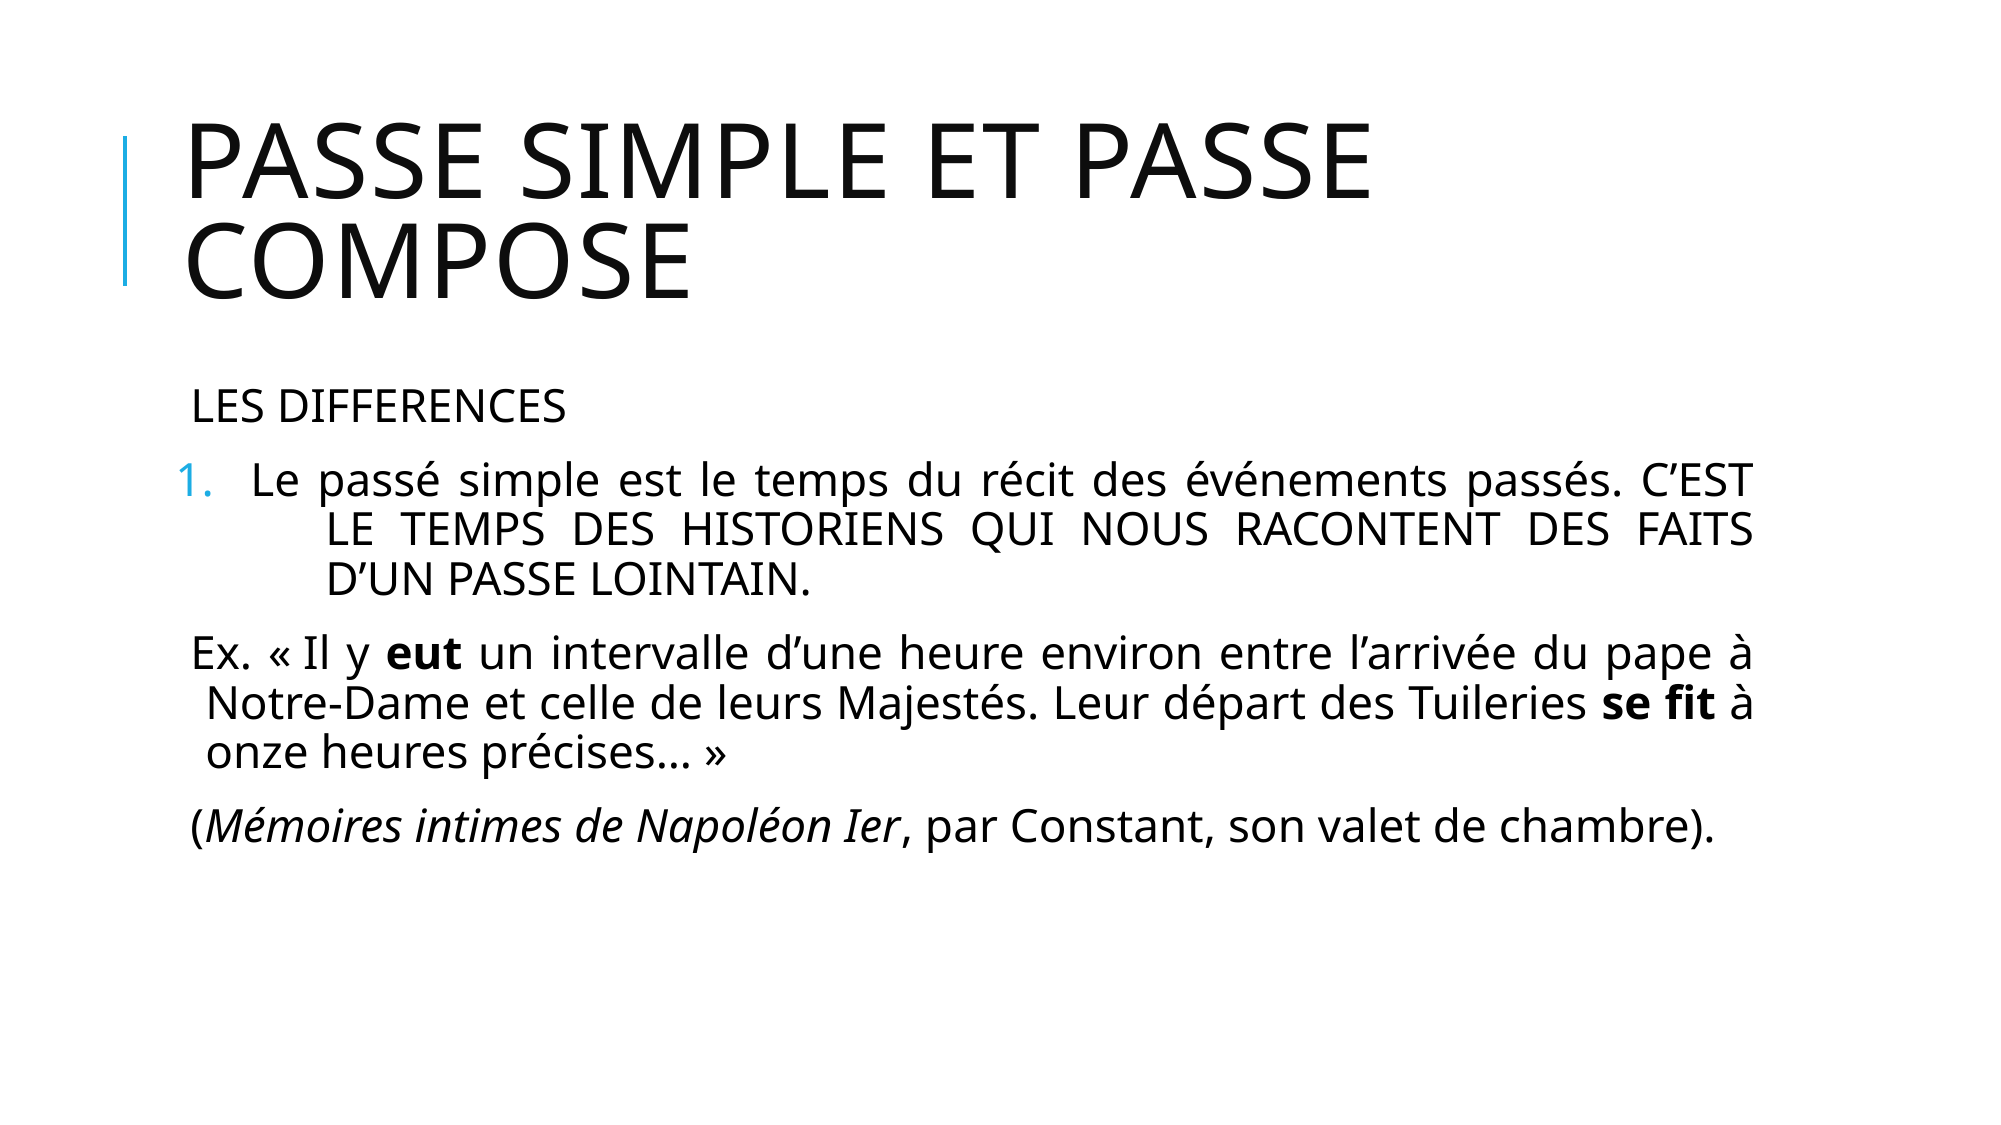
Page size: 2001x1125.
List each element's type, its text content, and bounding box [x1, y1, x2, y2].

list LES DIFFERENCES Le passé simple est le temps du récit des événements passés. C’EST LE TEMPS DES HISTORIENS QUI NOUS RACONTENT DES FAITS D’UN PASSE LOINTAIN. Ex. « Il y eut un intervalle d’une heure environ entre l’arrivée du pape à Notre-Dame et celle de leurs Majestés. Leur départ des Tuileries se fit à onze heures précises… » (Mémoires intimes de Napoléon Ier, par Constant, son valet de chambre). [168, 375, 1763, 1036]
title PASSE SIMPLE ET PASSE COMPOSE [168, 96, 1763, 343]
